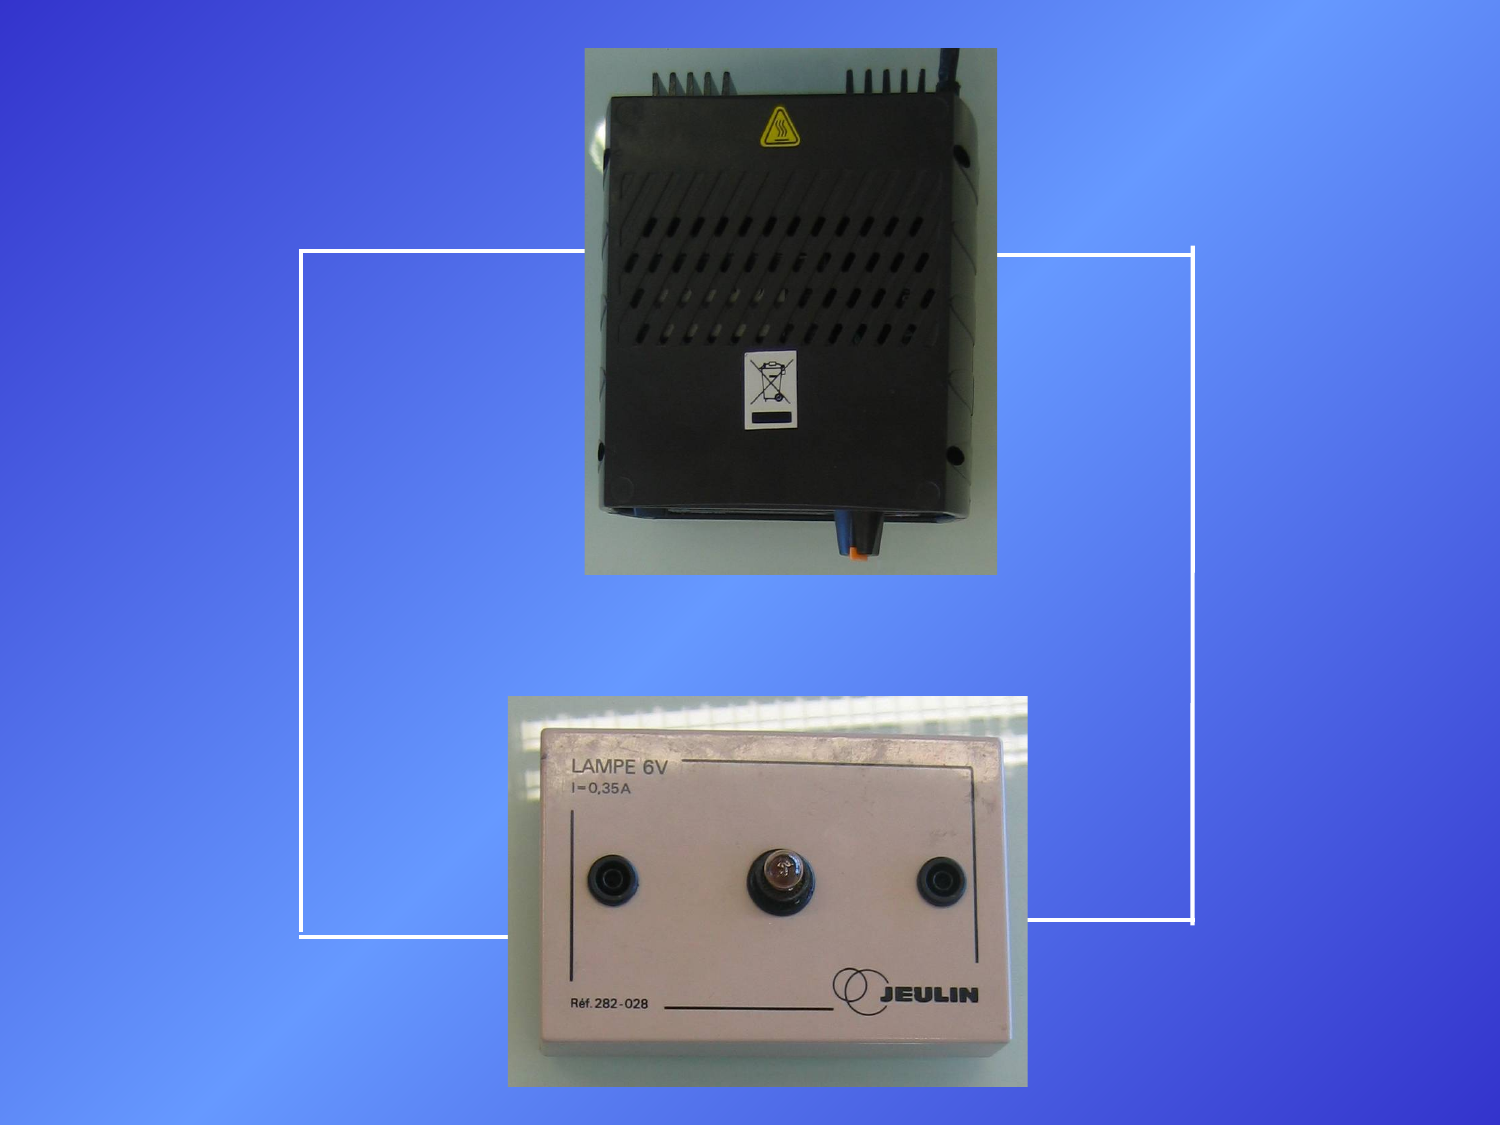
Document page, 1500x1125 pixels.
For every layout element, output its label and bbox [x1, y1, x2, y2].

picture [507, 696, 1028, 1087]
picture [584, 48, 998, 575]
